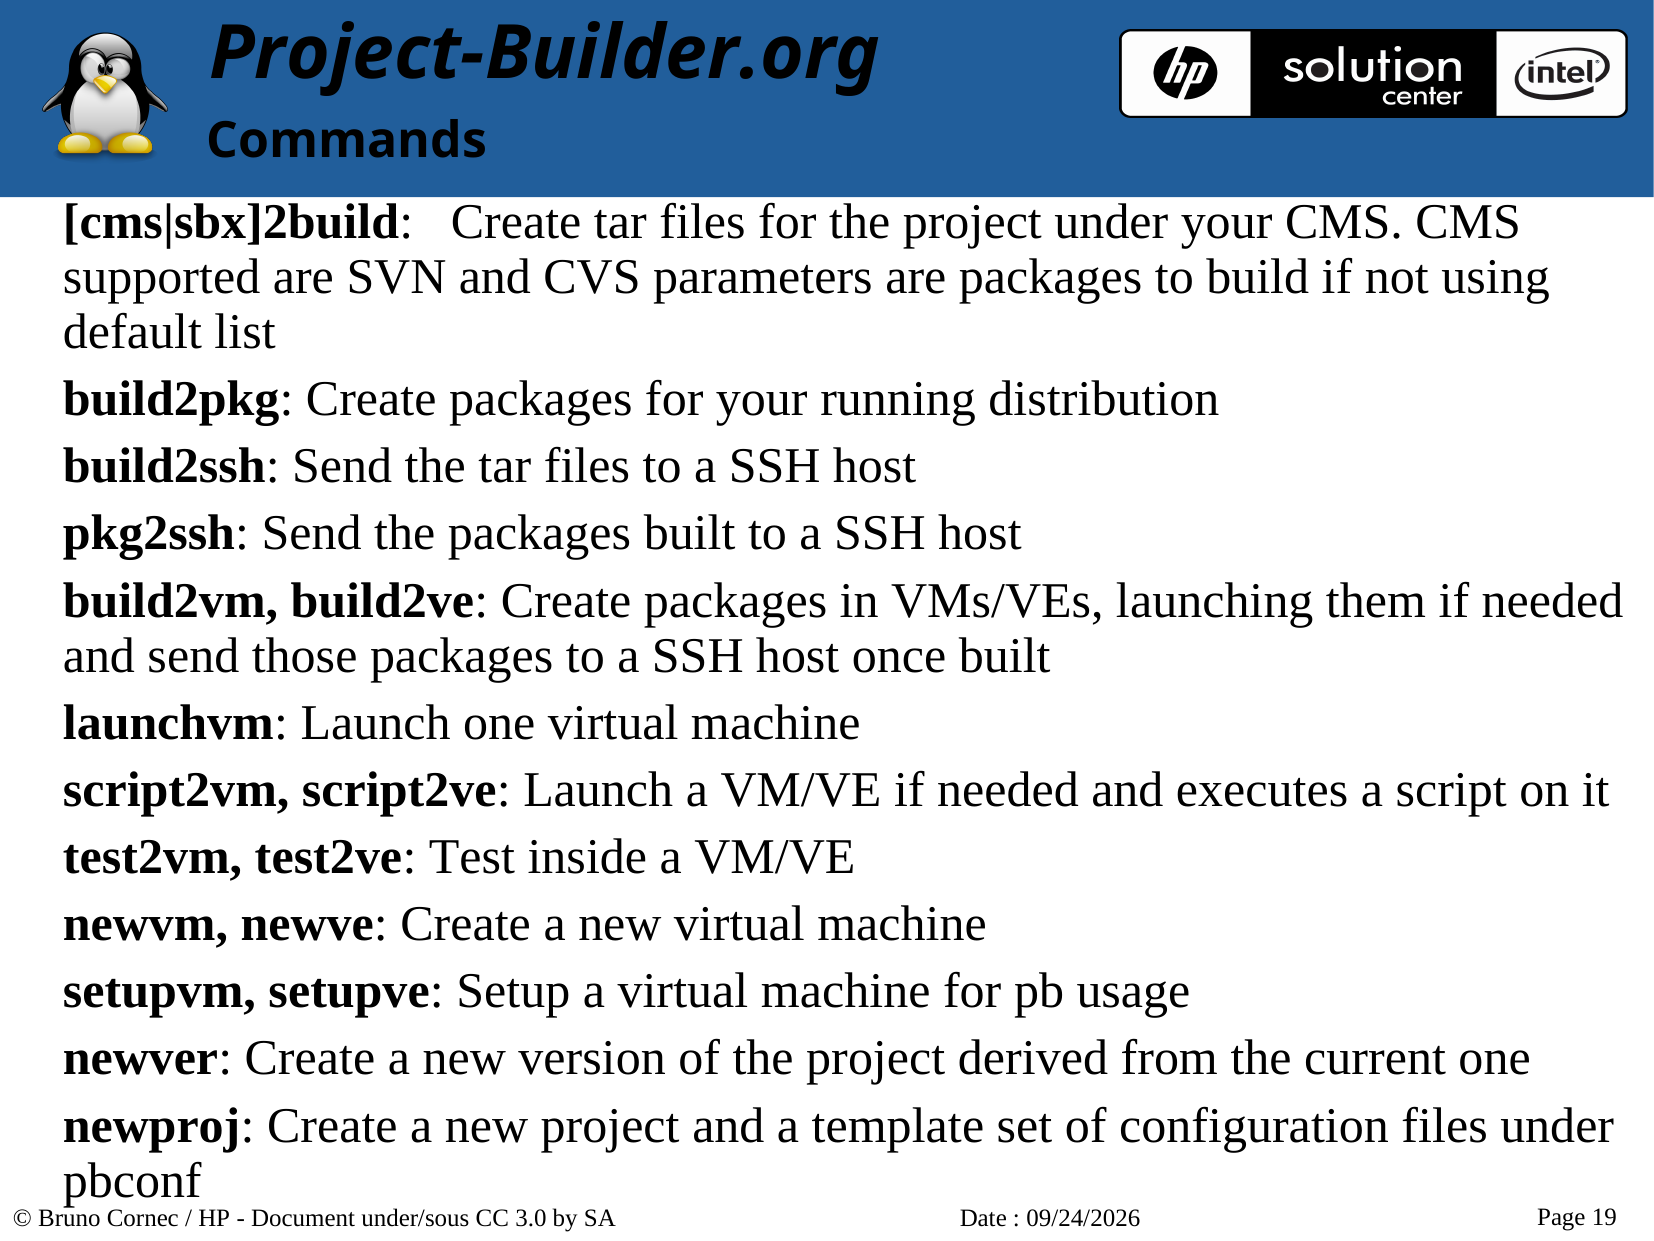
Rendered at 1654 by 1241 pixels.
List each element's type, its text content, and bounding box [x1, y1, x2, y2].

picture [1119, 29, 1628, 118]
title Commands [206, 59, 1121, 221]
text_box [cms|sbx]2build: Create tar files for the project under your CMS. CMS supported are SVN and CVS parameters are packages to build if not using default list build2pkg: Create packages for your running distribution build2ssh: Send the tar files to a SSH host pkg2ssh: Send the packages built to a SSH host build2vm, build2ve: Create packages in VMs/VEs, launching them if needed and send those packages to a SSH host once built launchvm: Launch one virtual machine script2vm, script2ve: Launch a VM/VE if needed and executes a script on it test2vm, test2ve: Test inside a VM/VE newvm, newve: Create a new virtual machine setupvm, setupve: Setup a virtual machine for pb usage newver: Create a new version of the project derived from the current one newproj: Create a new project and a template set of configuration files under pbconf [62, 193, 1654, 1209]
picture [42, 29, 168, 167]
